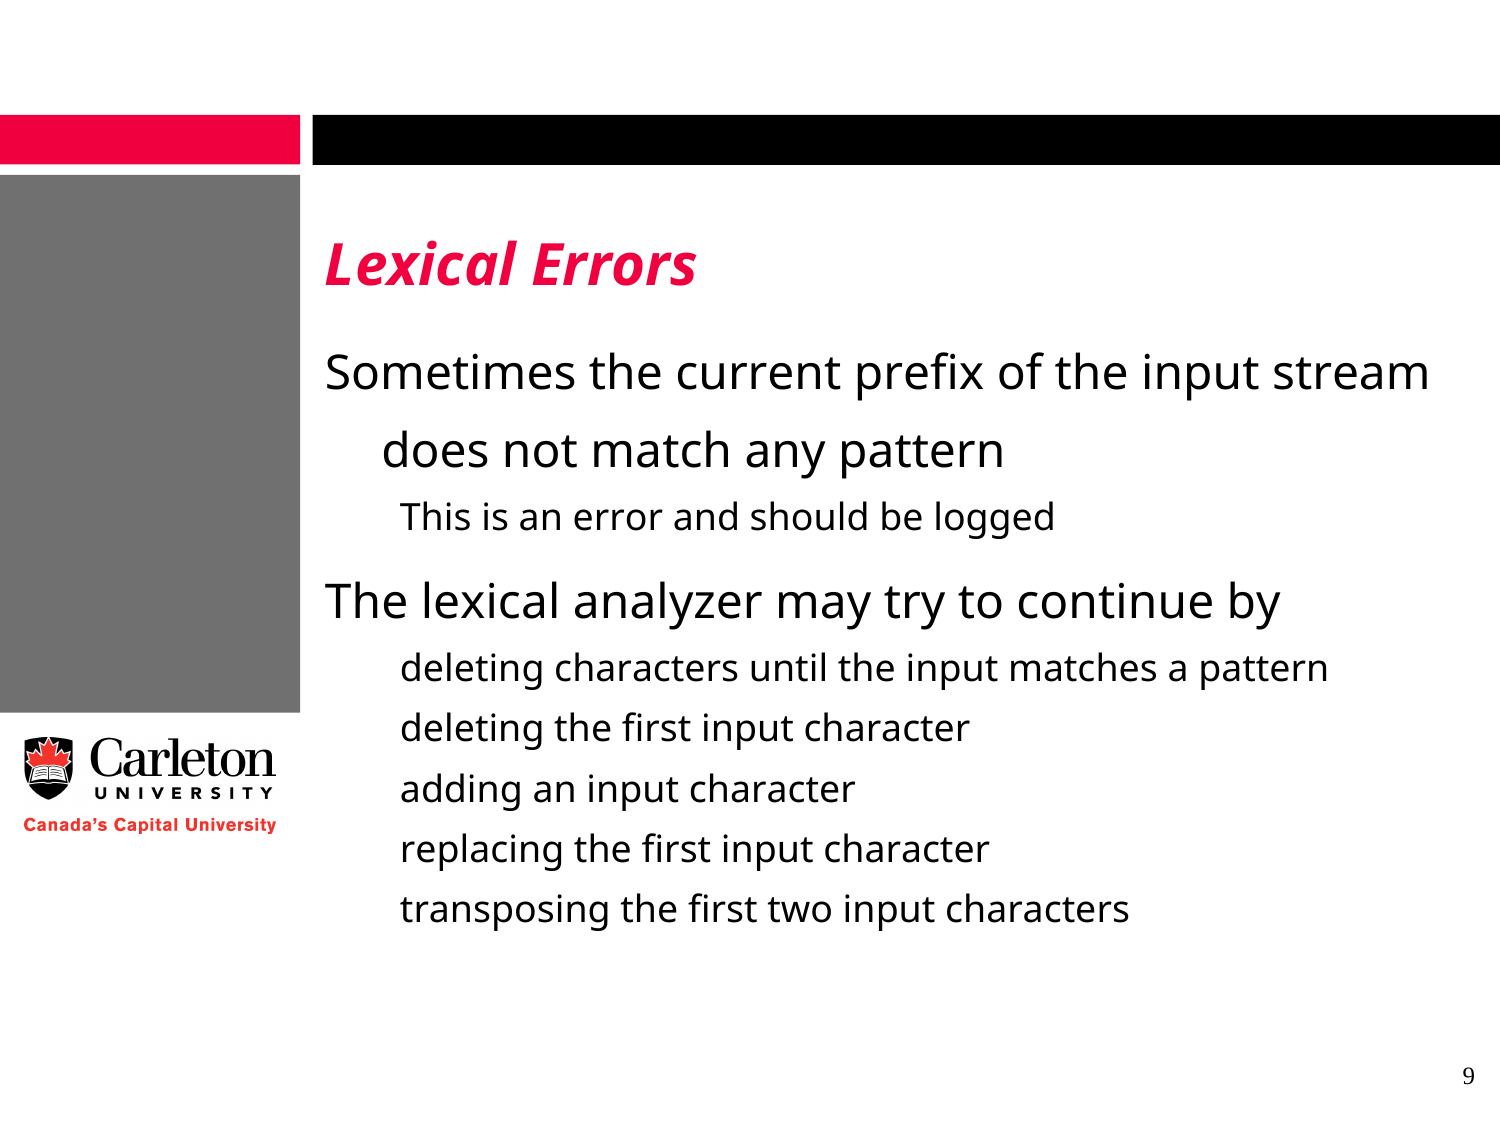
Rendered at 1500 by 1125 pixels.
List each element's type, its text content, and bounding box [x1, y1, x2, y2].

title Lexical Errors [324, 194, 1450, 324]
list Sometimes the current prefix of the input stream does not match any pattern This is an error and should be logged The lexical analyzer may try to continue by deleting characters until the input matches a pattern deleting the first input character adding an input character replacing the first input character transposing the first two input characters [324, 324, 1450, 1036]
picture [24, 737, 276, 834]
